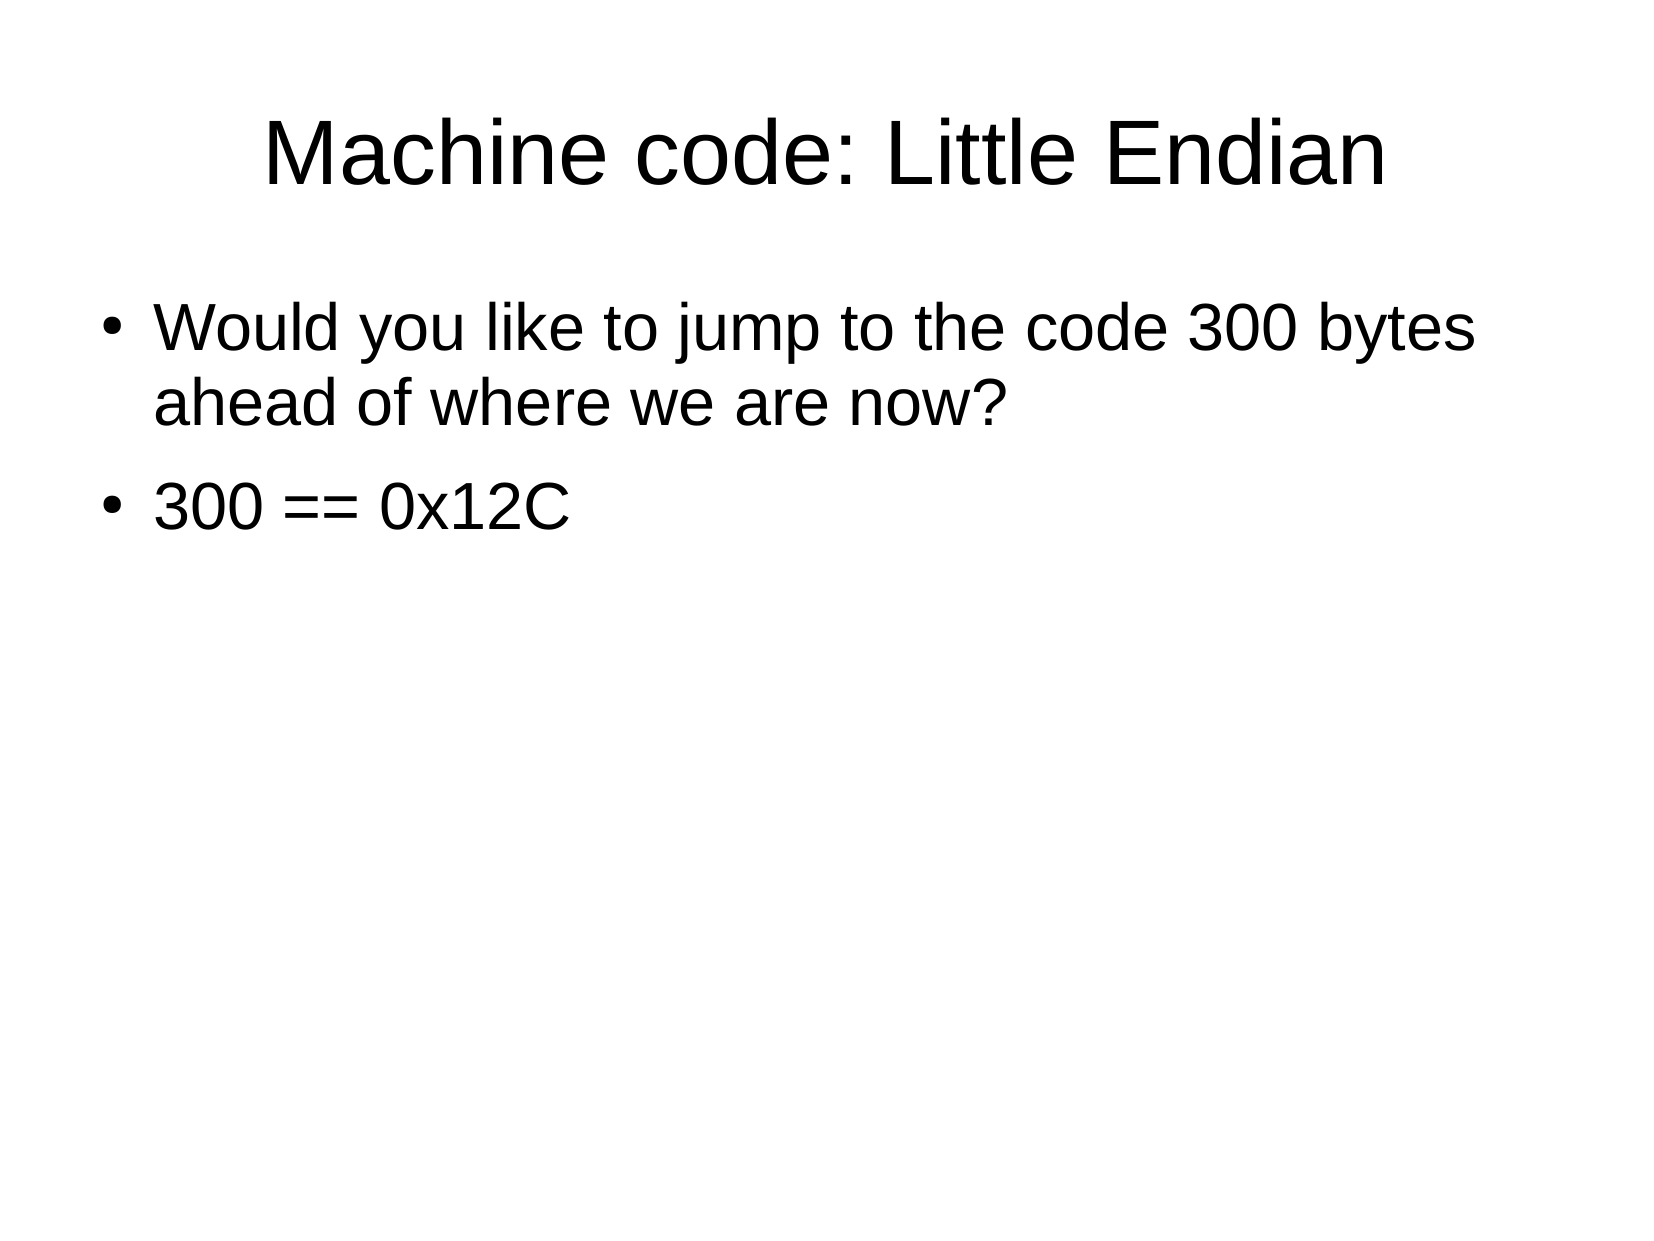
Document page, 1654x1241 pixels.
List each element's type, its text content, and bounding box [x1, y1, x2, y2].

title Machine code: Little Endian [82, 49, 1571, 257]
list Would you like to jump to the code 300 bytes ahead of where we are now? 300 == 0x12C [82, 290, 1571, 1010]
